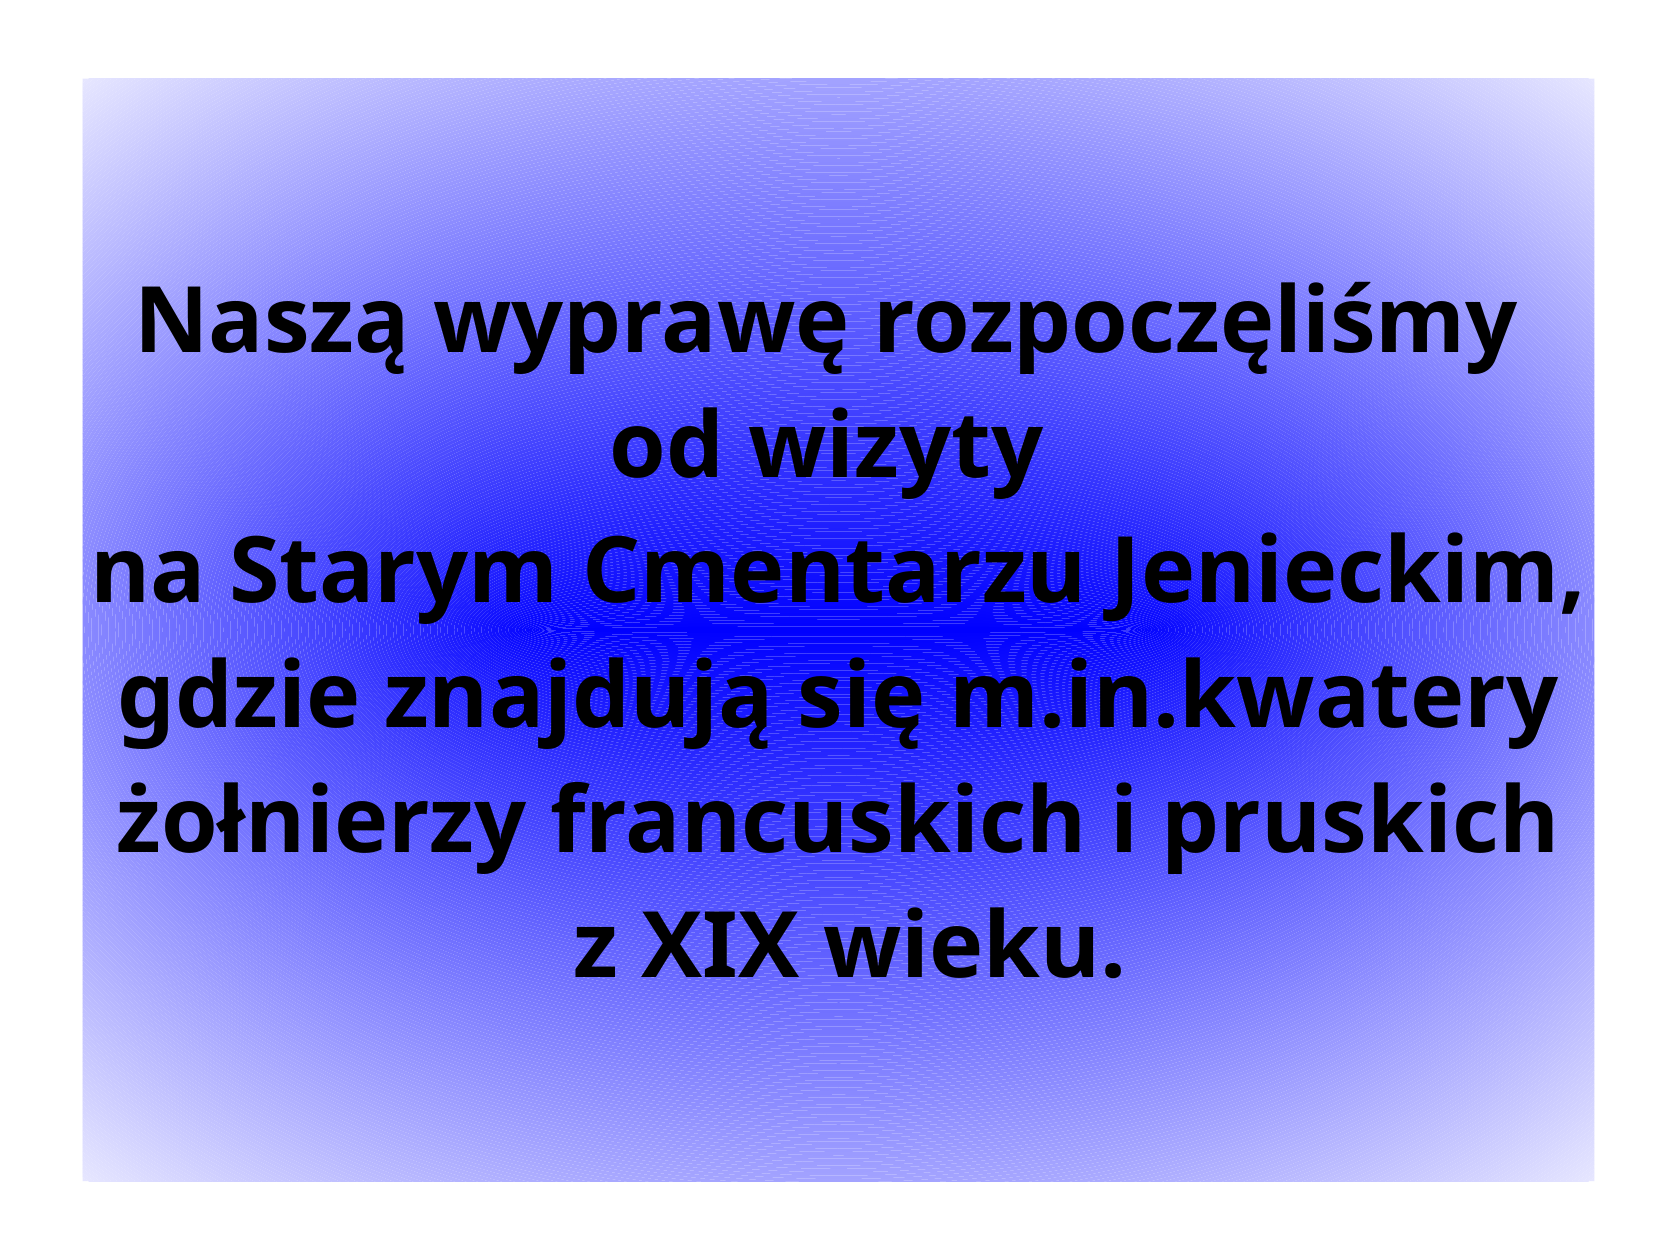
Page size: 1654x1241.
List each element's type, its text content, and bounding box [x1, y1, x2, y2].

title Naszą wyprawę rozpoczęliśmy od wizyty na Starym Cmentarzu Jenieckim, gdzie znajdują się m.in.kwatery żołnierzy francuskich i pruskich z XIX wieku. [82, 78, 1595, 1182]
